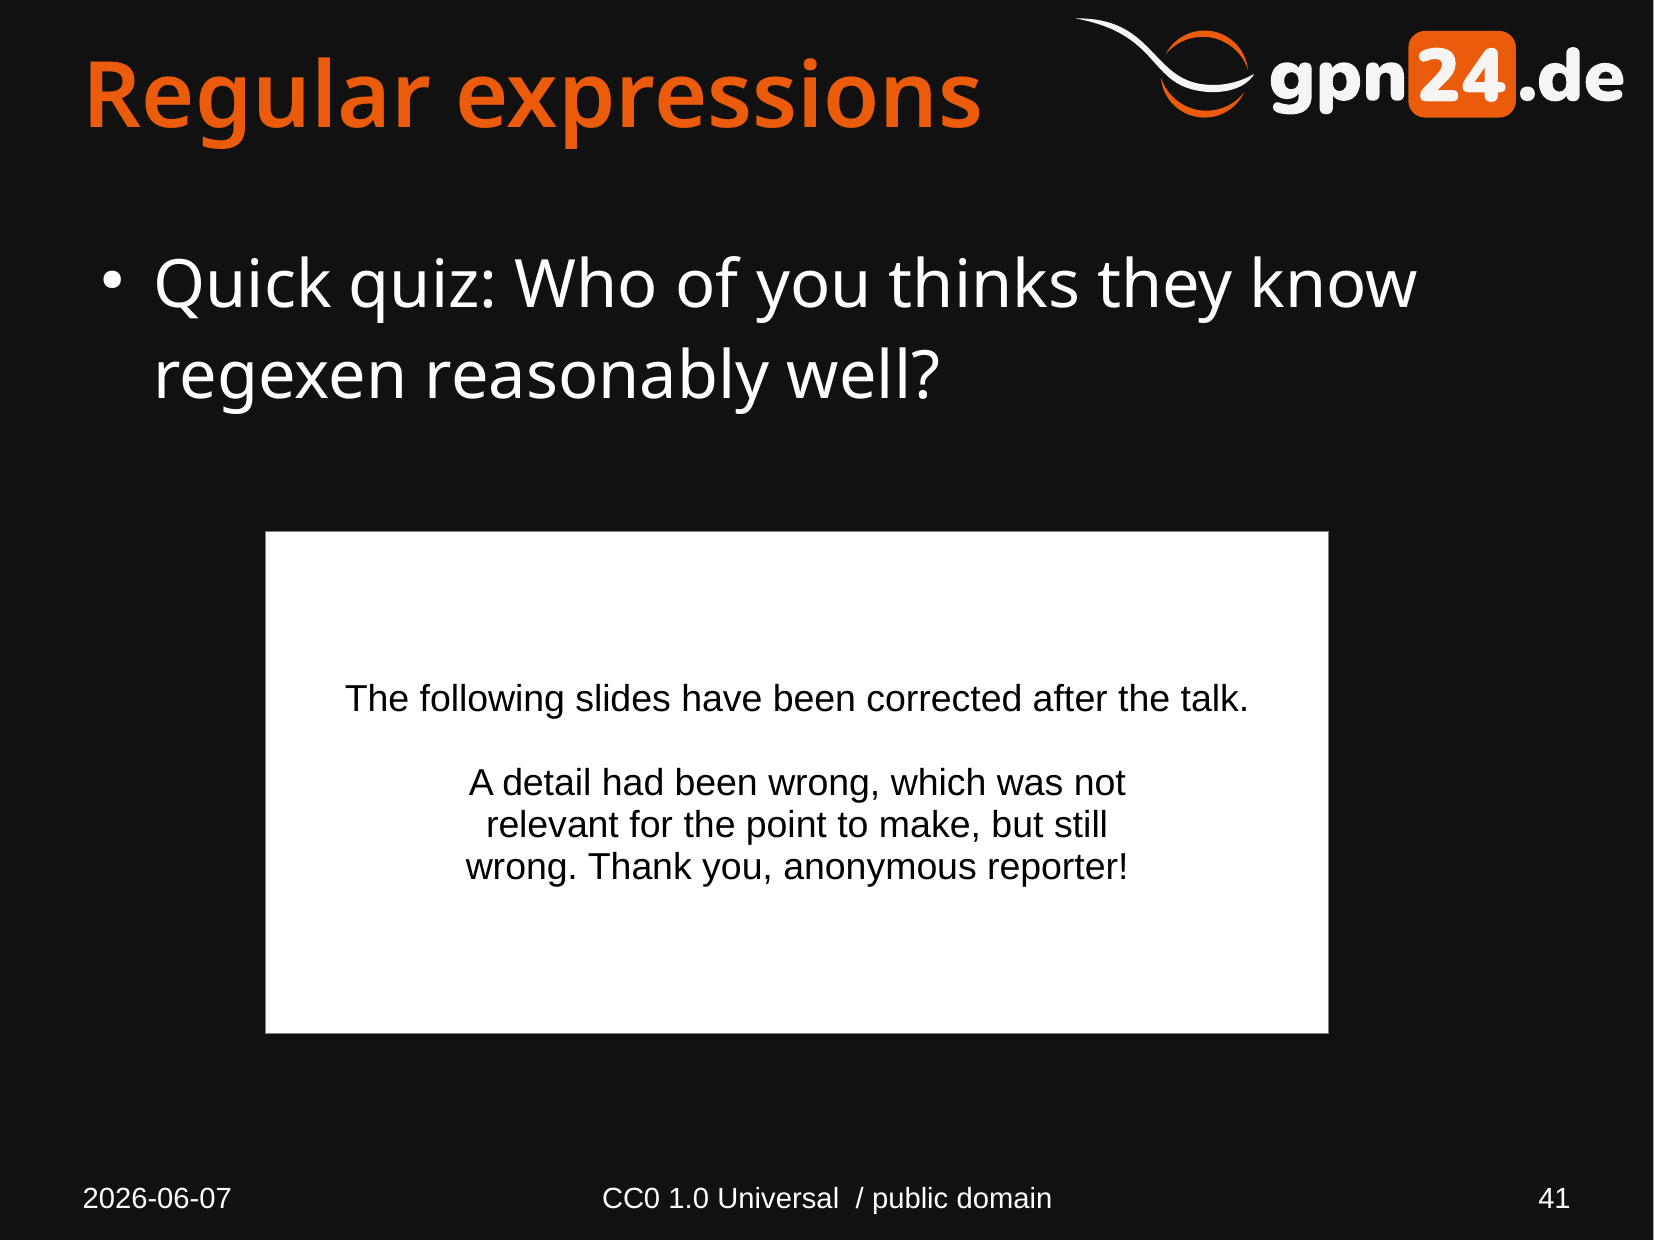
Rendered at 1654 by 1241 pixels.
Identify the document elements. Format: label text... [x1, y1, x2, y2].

list Quick quiz: Who of you thinks they know regexen reasonably well? [82, 236, 1571, 956]
title Regular expressions [82, 28, 1004, 155]
text_box The following slides have been corrected after the talk. A detail had been wrong, which was not relevant for the point to make, but still wrong. Thank you, anonymous reporter! [265, 531, 1329, 1034]
